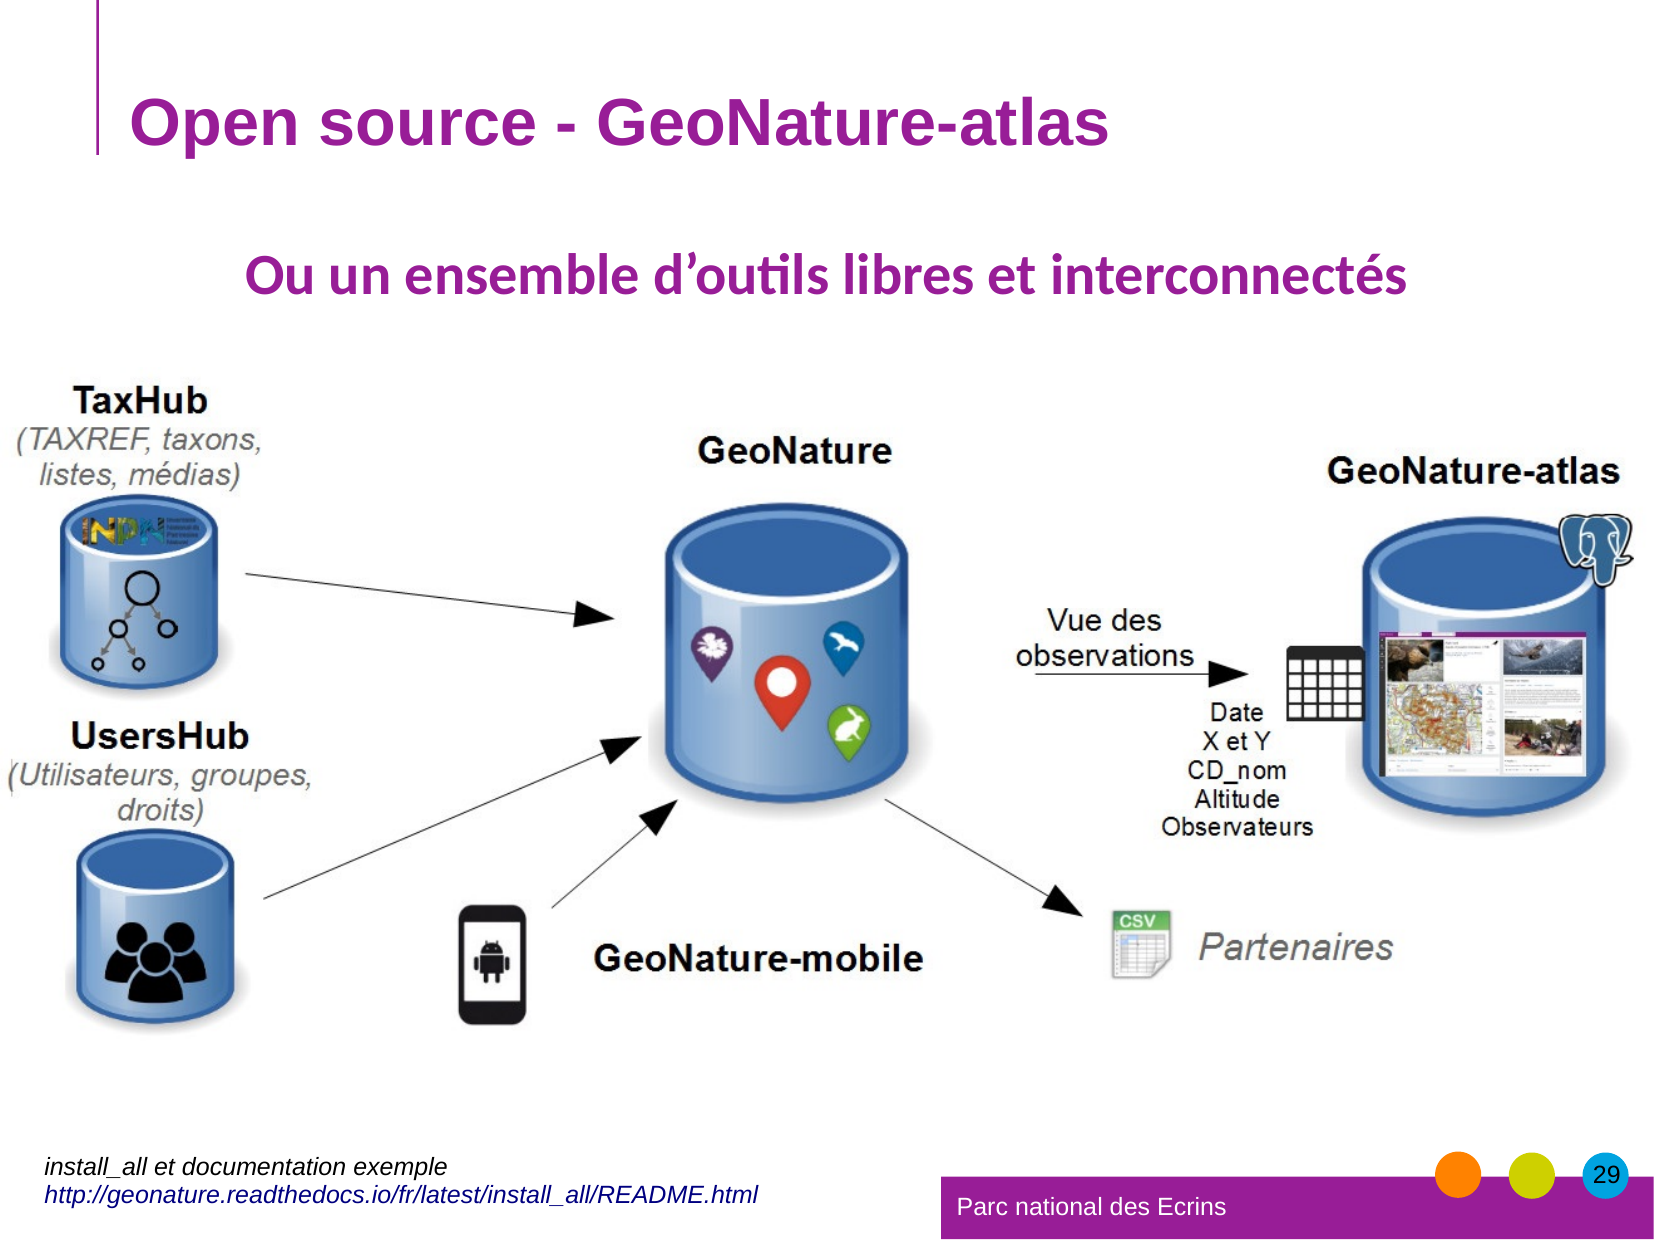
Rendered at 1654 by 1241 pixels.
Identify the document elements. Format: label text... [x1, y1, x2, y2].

text_box Ou un ensemble d’outils libres et interconnectés [62, 229, 1591, 315]
picture [0, 367, 1654, 1072]
text_box install_all et documentation exemple http://geonature.readthedocs.io/fr/latest/install_all/README.html [29, 1145, 782, 1217]
title Open source - GeoNature-atlas [129, 11, 1619, 160]
